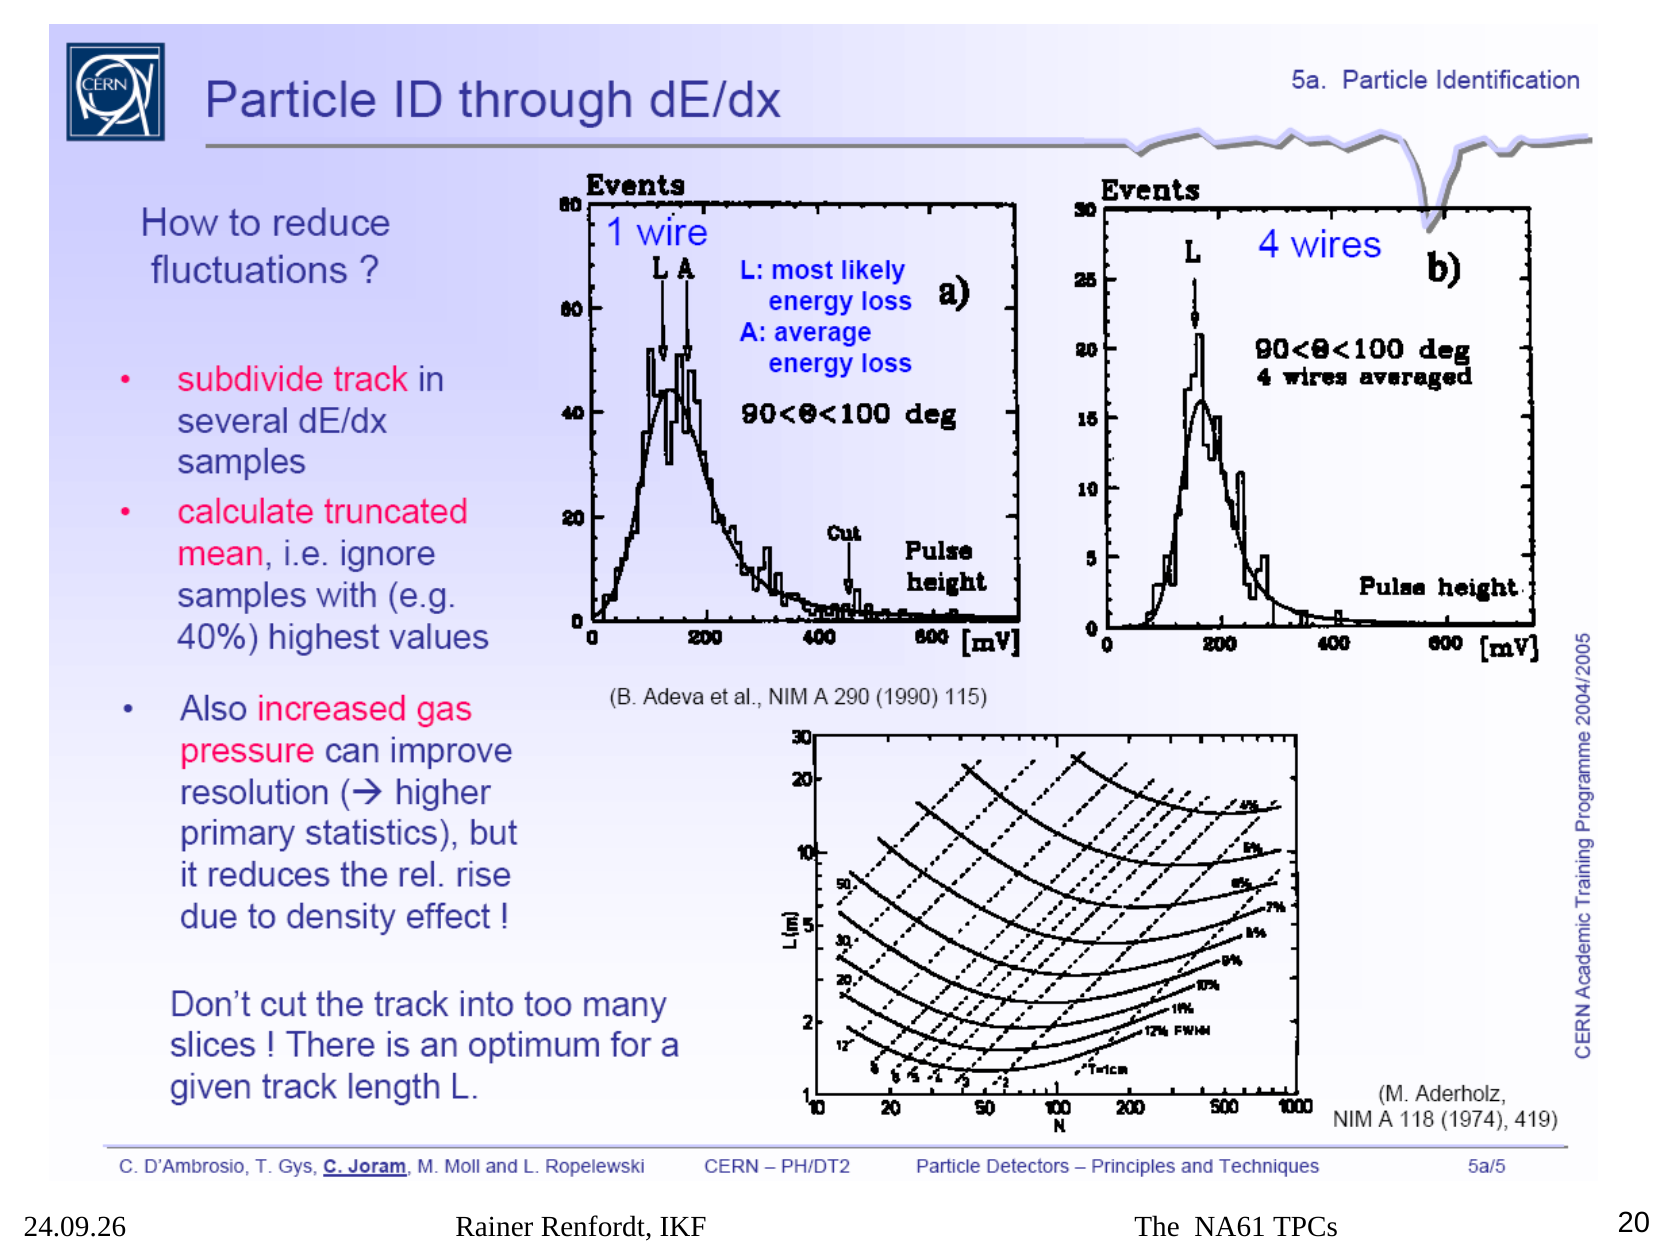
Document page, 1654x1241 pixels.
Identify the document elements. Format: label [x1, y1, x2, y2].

picture [49, 24, 1598, 1181]
